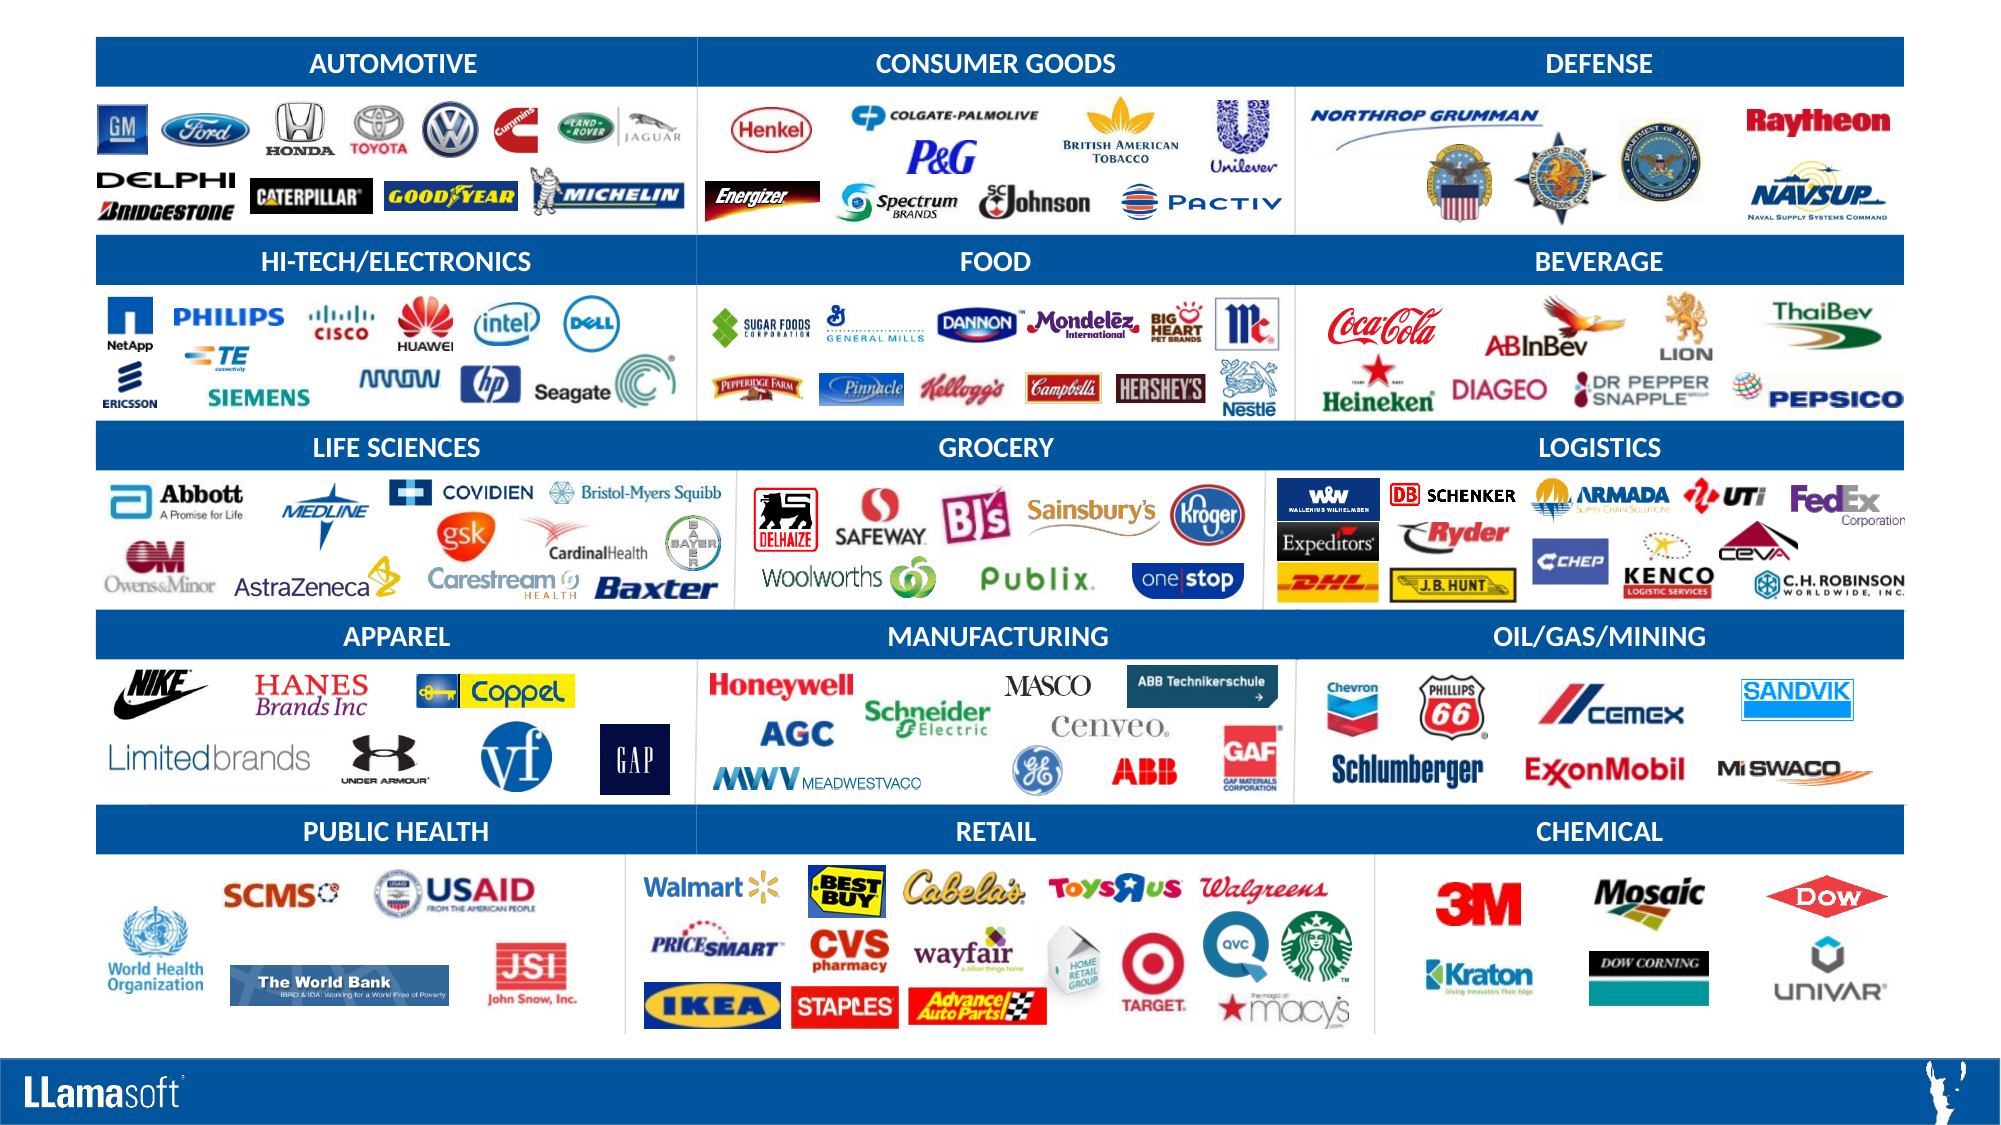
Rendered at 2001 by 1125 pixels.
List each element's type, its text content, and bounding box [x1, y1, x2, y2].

picture [97, 172, 235, 188]
picture [384, 181, 518, 211]
picture [1142, 288, 1283, 417]
picture [398, 296, 453, 351]
picture [940, 484, 1012, 546]
text_box APPAREL [95, 609, 698, 660]
picture [843, 101, 1048, 133]
picture [759, 716, 835, 751]
picture [340, 734, 431, 785]
picture [97, 104, 148, 155]
picture [108, 479, 246, 524]
picture [819, 373, 904, 406]
picture [713, 767, 921, 790]
picture [1484, 294, 1626, 357]
picture [422, 101, 479, 158]
picture [263, 100, 336, 159]
picture [710, 673, 853, 701]
picture [1165, 479, 1249, 550]
picture [459, 364, 522, 404]
picture [1571, 370, 1712, 409]
picture [1121, 183, 1282, 220]
picture [1660, 291, 1713, 361]
picture [936, 305, 1025, 345]
picture [1747, 109, 1890, 137]
picture [1111, 758, 1178, 786]
picture [908, 910, 1190, 1025]
text_box OIL/GAS/MINING [1295, 609, 1904, 660]
picture [1763, 928, 1892, 1008]
picture [174, 308, 284, 326]
picture [1198, 863, 1352, 984]
picture [529, 87, 687, 216]
text_box CHEMICAL [1295, 804, 1904, 855]
text_box PUBLIC HEALTH [96, 804, 696, 855]
picture [517, 515, 649, 561]
picture [96, 197, 236, 226]
picture [1397, 522, 1511, 555]
picture [221, 879, 341, 910]
text_box LIFE SCIENCES [95, 420, 696, 471]
picture [1525, 756, 1685, 789]
picture [710, 371, 804, 409]
picture [903, 869, 1026, 905]
picture [594, 576, 719, 599]
picture [161, 113, 250, 147]
picture [349, 104, 409, 155]
picture [230, 965, 449, 1006]
picture [1417, 673, 1488, 743]
picture [1045, 871, 1183, 904]
picture [25, 1075, 185, 1108]
picture [1277, 478, 1380, 521]
picture [1132, 563, 1244, 599]
picture [707, 305, 813, 349]
picture [255, 674, 368, 716]
picture [1754, 291, 1895, 361]
picture [918, 370, 1011, 408]
picture [643, 919, 787, 962]
picture [1683, 477, 1766, 515]
picture [977, 183, 1091, 220]
picture [865, 694, 992, 744]
picture [1389, 481, 1516, 507]
picture [1727, 663, 1868, 737]
text_box RETAIL [696, 804, 1295, 855]
picture [1594, 877, 1705, 931]
picture [102, 536, 218, 597]
text_box HI-TECH/ELECTRONICS [96, 235, 696, 285]
picture [1589, 951, 1709, 1006]
picture [416, 674, 576, 708]
picture [731, 107, 812, 153]
picture [906, 140, 977, 174]
picture [644, 982, 781, 1030]
picture [1732, 372, 1904, 408]
picture [1210, 100, 1278, 173]
picture [1000, 671, 1095, 699]
picture [358, 367, 441, 390]
picture [376, 473, 545, 509]
picture [834, 488, 929, 548]
picture [1025, 372, 1102, 404]
picture [751, 483, 936, 598]
picture [791, 986, 899, 1029]
picture [705, 181, 820, 222]
picture [107, 296, 153, 352]
text_box MANUFACTURING [698, 609, 1295, 660]
picture [492, 106, 539, 154]
picture [1317, 351, 1440, 413]
picture [250, 178, 373, 214]
picture [1307, 106, 1610, 226]
picture [233, 555, 401, 598]
text_box DEFENSE [1295, 36, 1904, 87]
picture [977, 562, 1099, 595]
picture [1127, 665, 1278, 708]
picture [1028, 499, 1160, 537]
picture [1218, 724, 1286, 797]
picture [808, 865, 886, 918]
picture [183, 342, 251, 374]
text_box AUTOMOTIVE [95, 36, 697, 87]
picture [479, 939, 584, 1012]
picture [643, 870, 780, 904]
picture [665, 515, 721, 571]
picture [600, 724, 670, 795]
picture [1748, 161, 1887, 220]
picture [103, 361, 157, 408]
picture [205, 384, 313, 411]
text_box FOOD [696, 235, 1294, 285]
picture [1532, 538, 1609, 585]
picture [102, 733, 324, 786]
picture [108, 906, 203, 994]
text_box GROCERY [696, 420, 1295, 471]
picture [1277, 522, 1379, 561]
picture [111, 667, 210, 722]
picture [1218, 993, 1349, 1029]
picture [1026, 303, 1140, 345]
picture [828, 178, 960, 225]
picture [1719, 485, 1905, 563]
picture [1530, 477, 1670, 523]
picture [1324, 304, 1444, 348]
picture [1450, 376, 1550, 403]
picture [474, 302, 540, 346]
picture [1388, 566, 1518, 604]
picture [1010, 710, 1174, 798]
text_box BEVERAGE [1294, 235, 1904, 285]
picture [810, 928, 889, 974]
picture [1925, 1059, 1968, 1125]
picture [481, 721, 552, 792]
picture [428, 567, 579, 599]
picture [1059, 92, 1180, 165]
picture [523, 293, 686, 415]
picture [1753, 566, 1907, 604]
text_box CONSUMER GOODS [697, 36, 1295, 87]
picture [1436, 882, 1521, 926]
picture [1538, 683, 1684, 725]
picture [1424, 959, 1535, 996]
text_box LOGISTICS [1295, 420, 1904, 471]
picture [1716, 759, 1875, 787]
picture [1311, 666, 1496, 800]
picture [1766, 875, 1888, 918]
picture [305, 302, 377, 343]
picture [549, 481, 721, 504]
picture [1277, 562, 1379, 603]
picture [815, 300, 934, 348]
picture [435, 510, 498, 566]
picture [1116, 374, 1206, 403]
picture [1620, 527, 1717, 604]
picture [280, 480, 371, 553]
picture [368, 868, 537, 923]
picture [1618, 118, 1703, 204]
